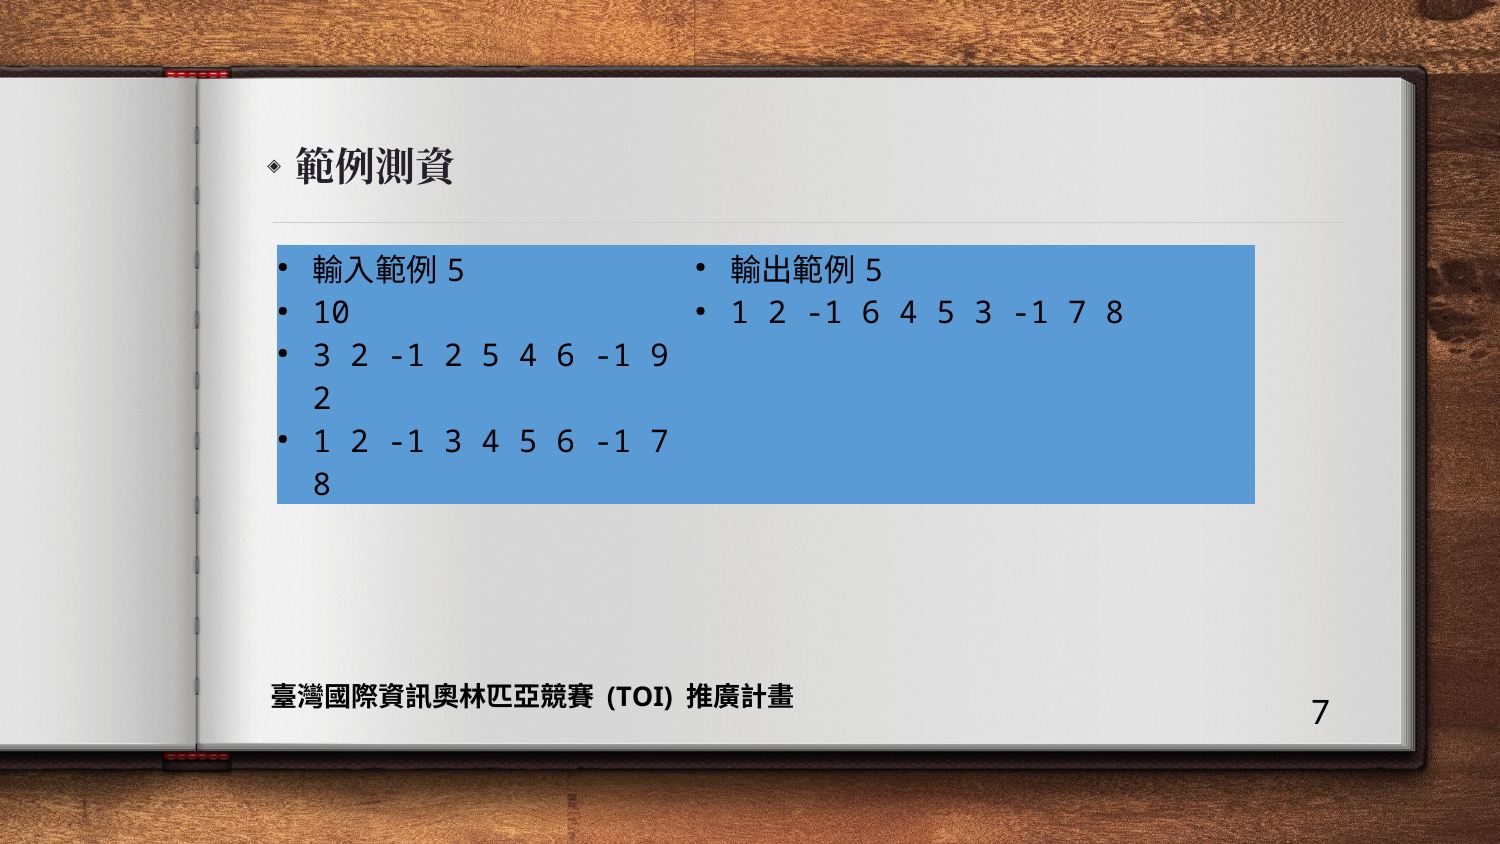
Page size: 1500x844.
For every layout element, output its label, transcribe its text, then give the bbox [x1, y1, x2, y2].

list 範例測資 [252, 126, 1194, 205]
table_header 輸入範例5 10 3 2 -1 2 5 4 6 -1 9 2 1 2 -1 3 4 5 6 -1 7 8 [277, 245, 695, 504]
text_box [1295, 672, 1386, 737]
table_header 輸出範例5 1 2 -1 6 4 5 3 -1 7 8 [695, 245, 1255, 504]
